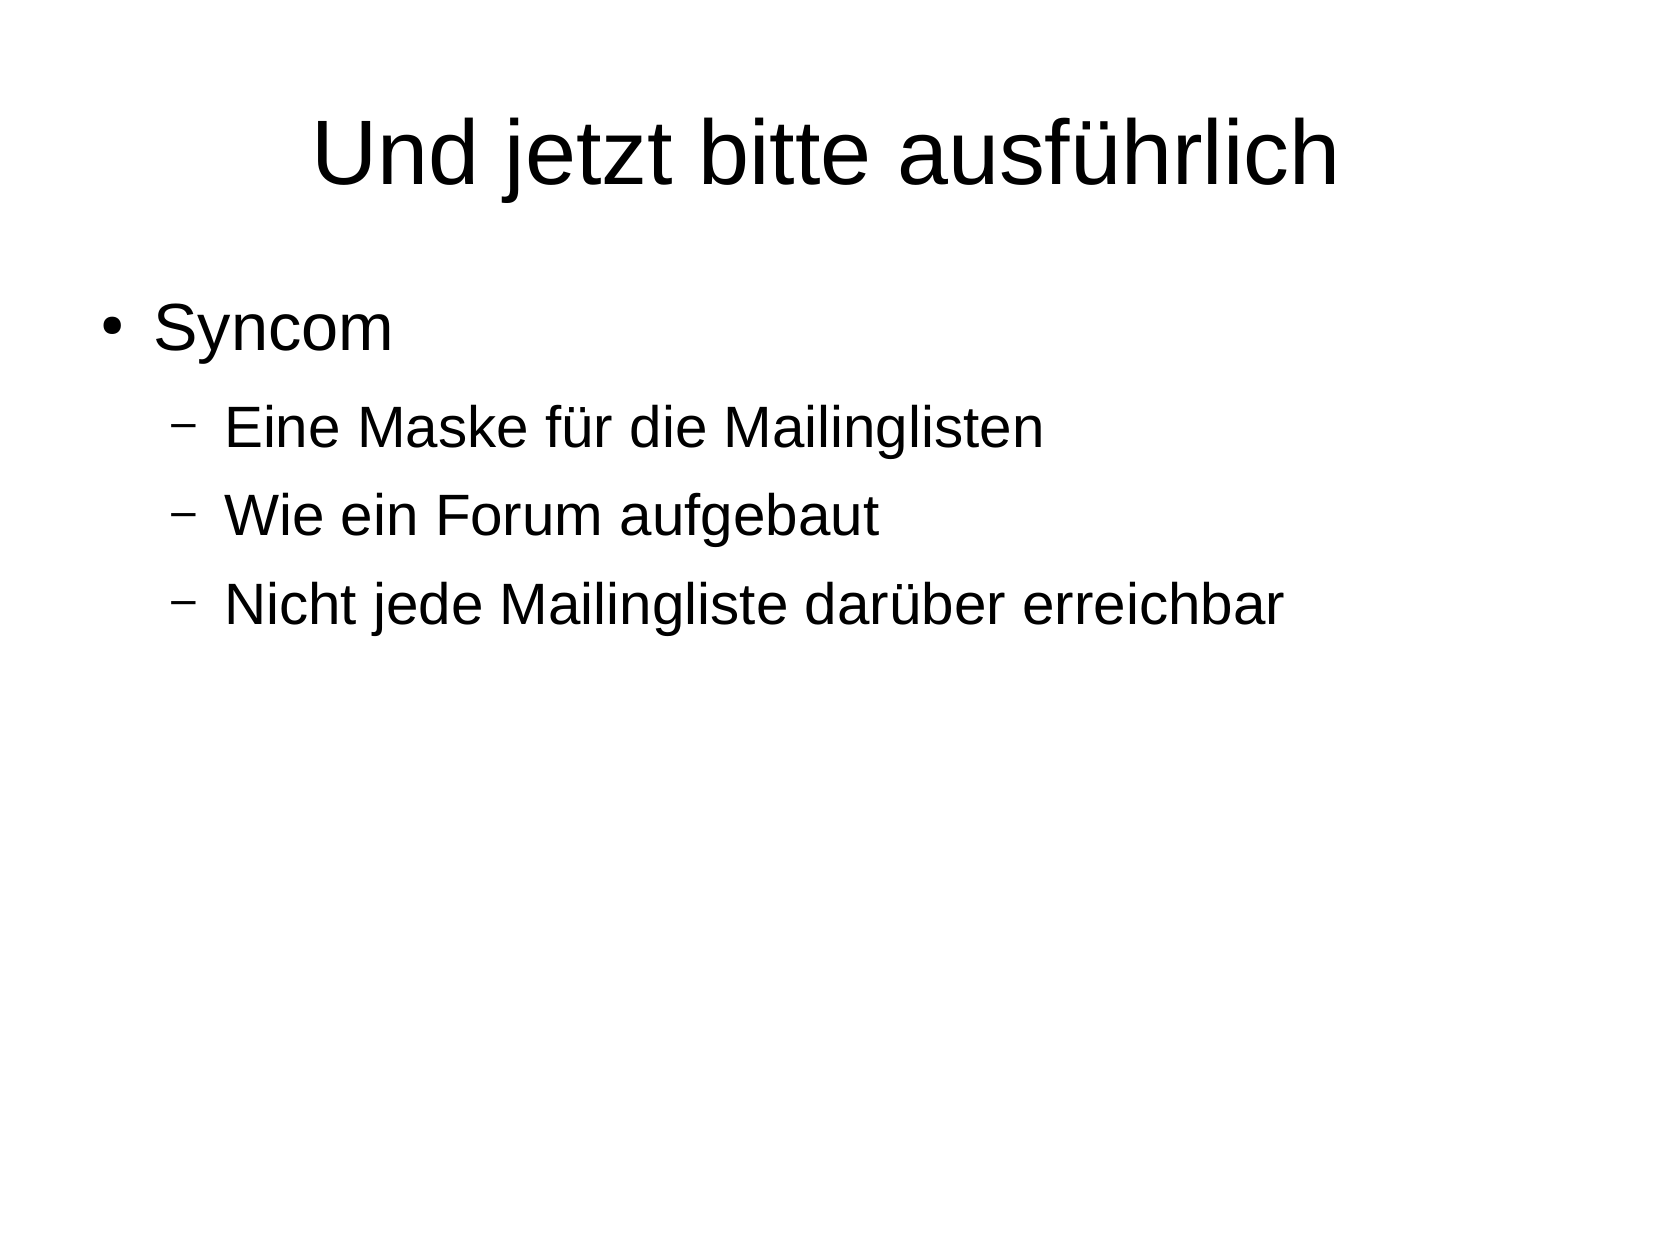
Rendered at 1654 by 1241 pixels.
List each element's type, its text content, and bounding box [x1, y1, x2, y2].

title Und jetzt bitte ausführlich [82, 49, 1571, 257]
list Syncom Eine Maske für die Mailinglisten Wie ein Forum aufgebaut Nicht jede Mailingliste darüber erreichbar [82, 290, 1538, 1010]
